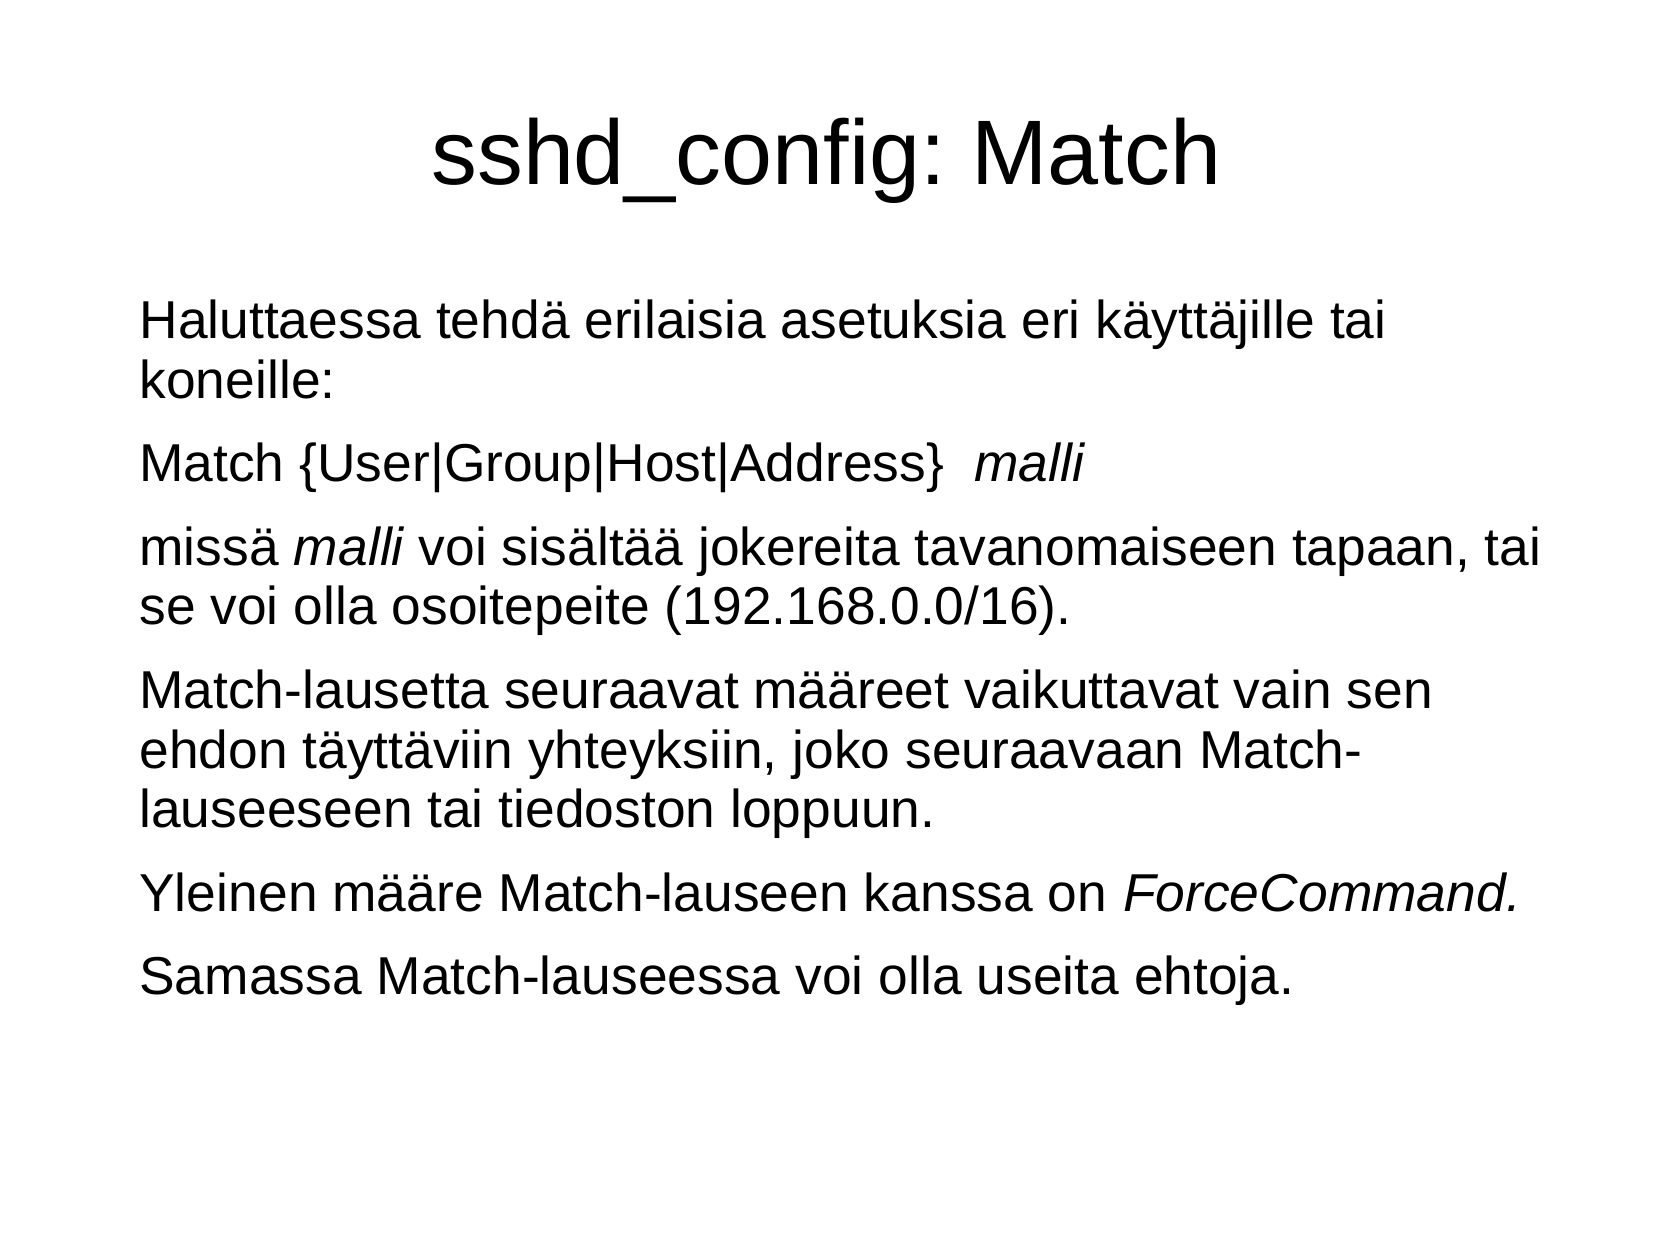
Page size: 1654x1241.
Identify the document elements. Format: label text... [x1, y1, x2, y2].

title sshd_config: Match [82, 49, 1571, 257]
list Haluttaessa tehdä erilaisia asetuksia eri käyttäjille tai koneille: Match {User|Group|Host|Address} malli missä malli voi sisältää jokereita tavanomaiseen tapaan, tai se voi olla osoitepeite (192.168.0.0/16). Match-lausetta seuraavat määreet vaikuttavat vain sen ehdon täyttäviin yhteyksiin, joko seuraavaan Match-lauseeseen tai tiedoston loppuun. Yleinen määre Match-lauseen kanssa on ForceCommand. Samassa Match-lauseessa voi olla useita ehtoja. [82, 290, 1571, 1010]
